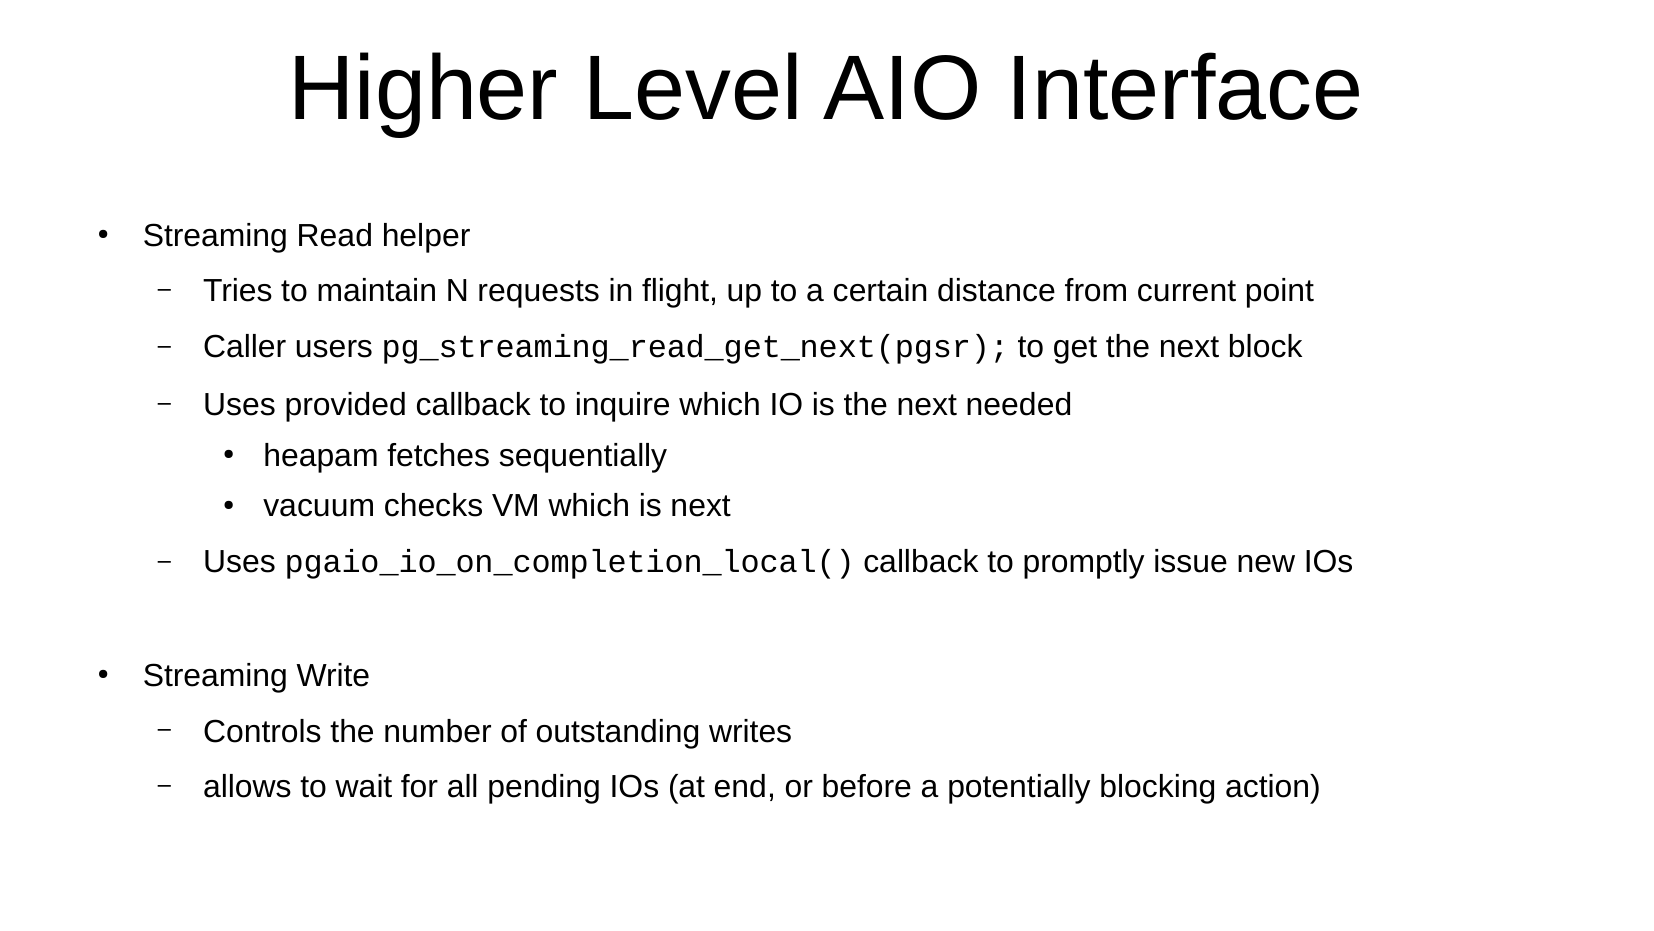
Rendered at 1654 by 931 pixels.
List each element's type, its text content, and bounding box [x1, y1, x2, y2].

title Higher Level AIO Interface [82, 9, 1571, 166]
list Streaming Read helper Tries to maintain N requests in flight, up to a certain distance from current point Caller users pg_streaming_read_get_next(pgsr); to get the next block Uses provided callback to inquire which IO is the next needed heapam fetches sequentially vacuum checks VM which is next Uses pgaio_io_on_completion_local() callback to promptly issue new IOs Streaming Write Controls the number of outstanding writes allows to wait for all pending IOs (at end, or before a potentially blocking action) [82, 217, 1571, 811]
